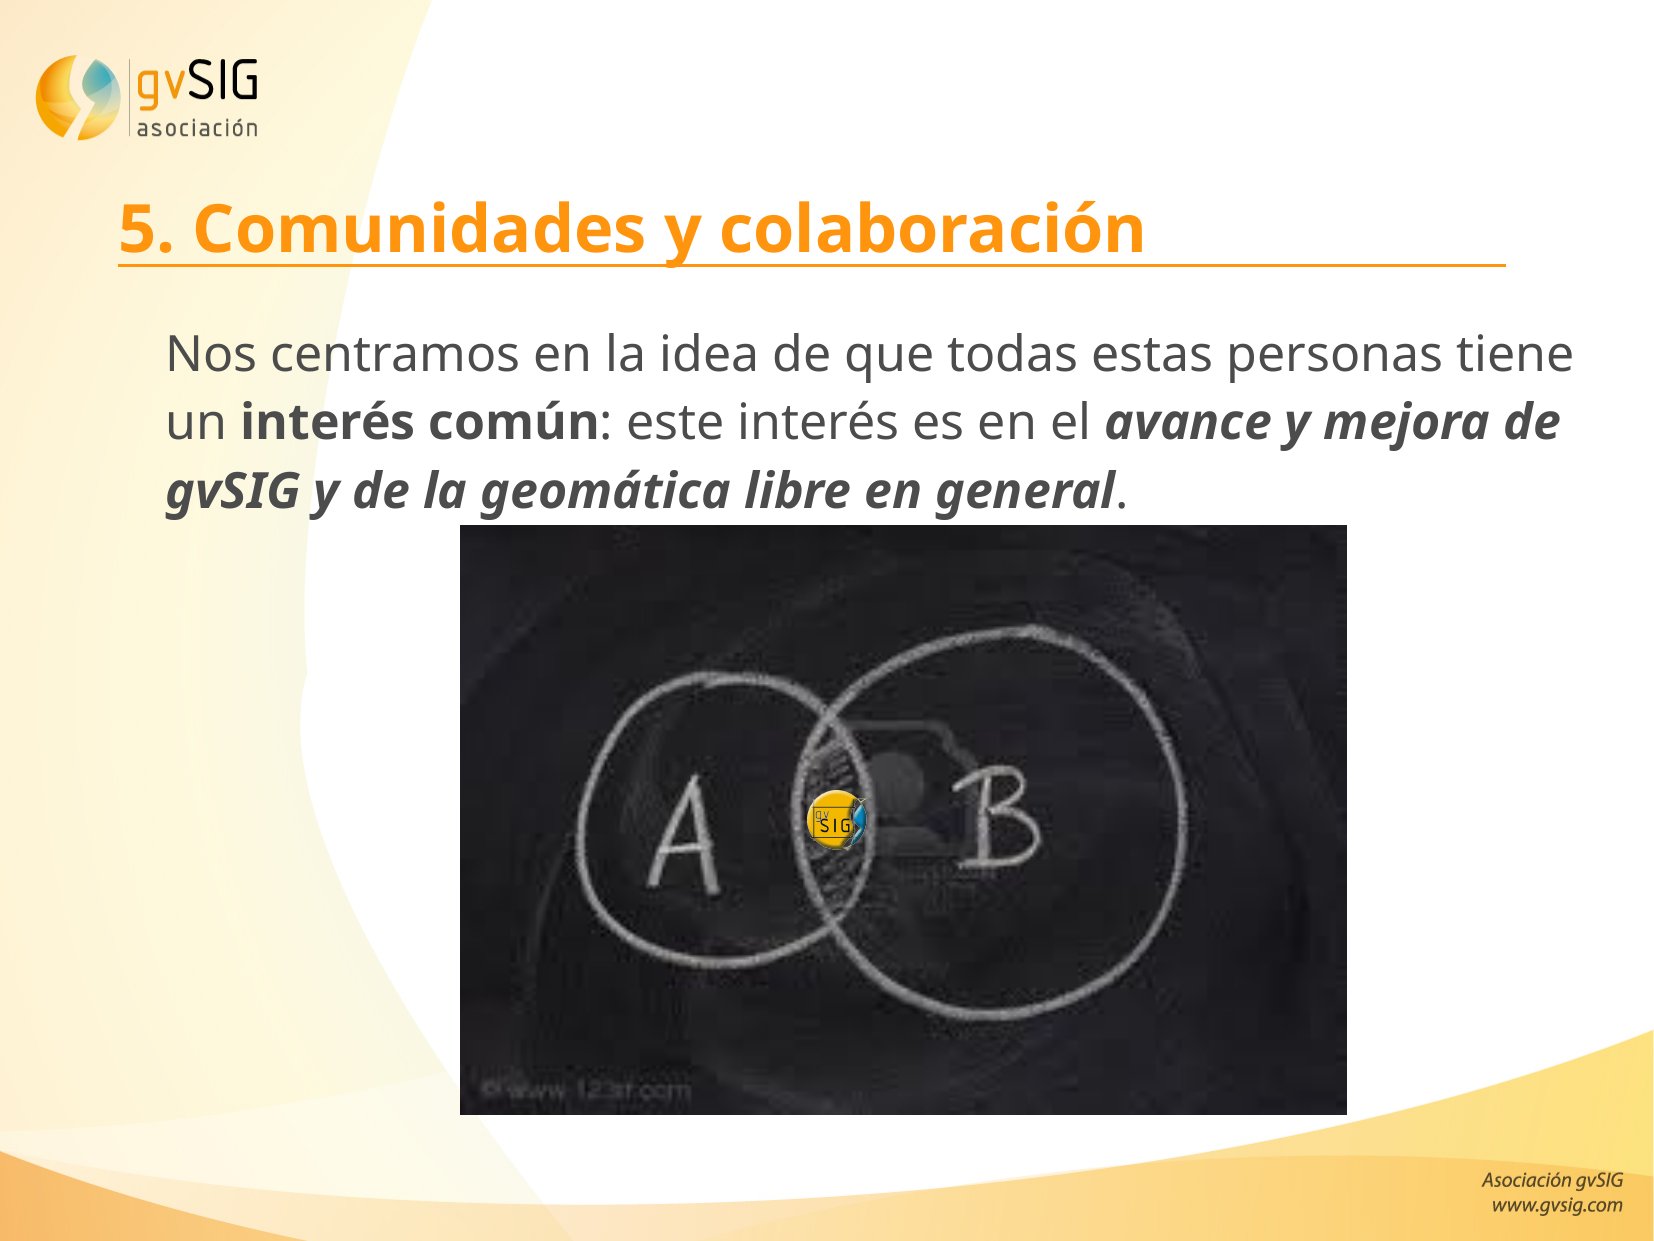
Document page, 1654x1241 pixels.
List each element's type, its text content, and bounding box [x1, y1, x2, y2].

title 5. Comunidades y colaboración [118, 177, 1607, 276]
title Nos centramos en la idea de que todas estas personas tiene un interés común: este interés es en el avance y mejora de gvSIG y de la geomática libre en general. [165, 303, 1613, 537]
picture [0, 0, 1654, 1241]
